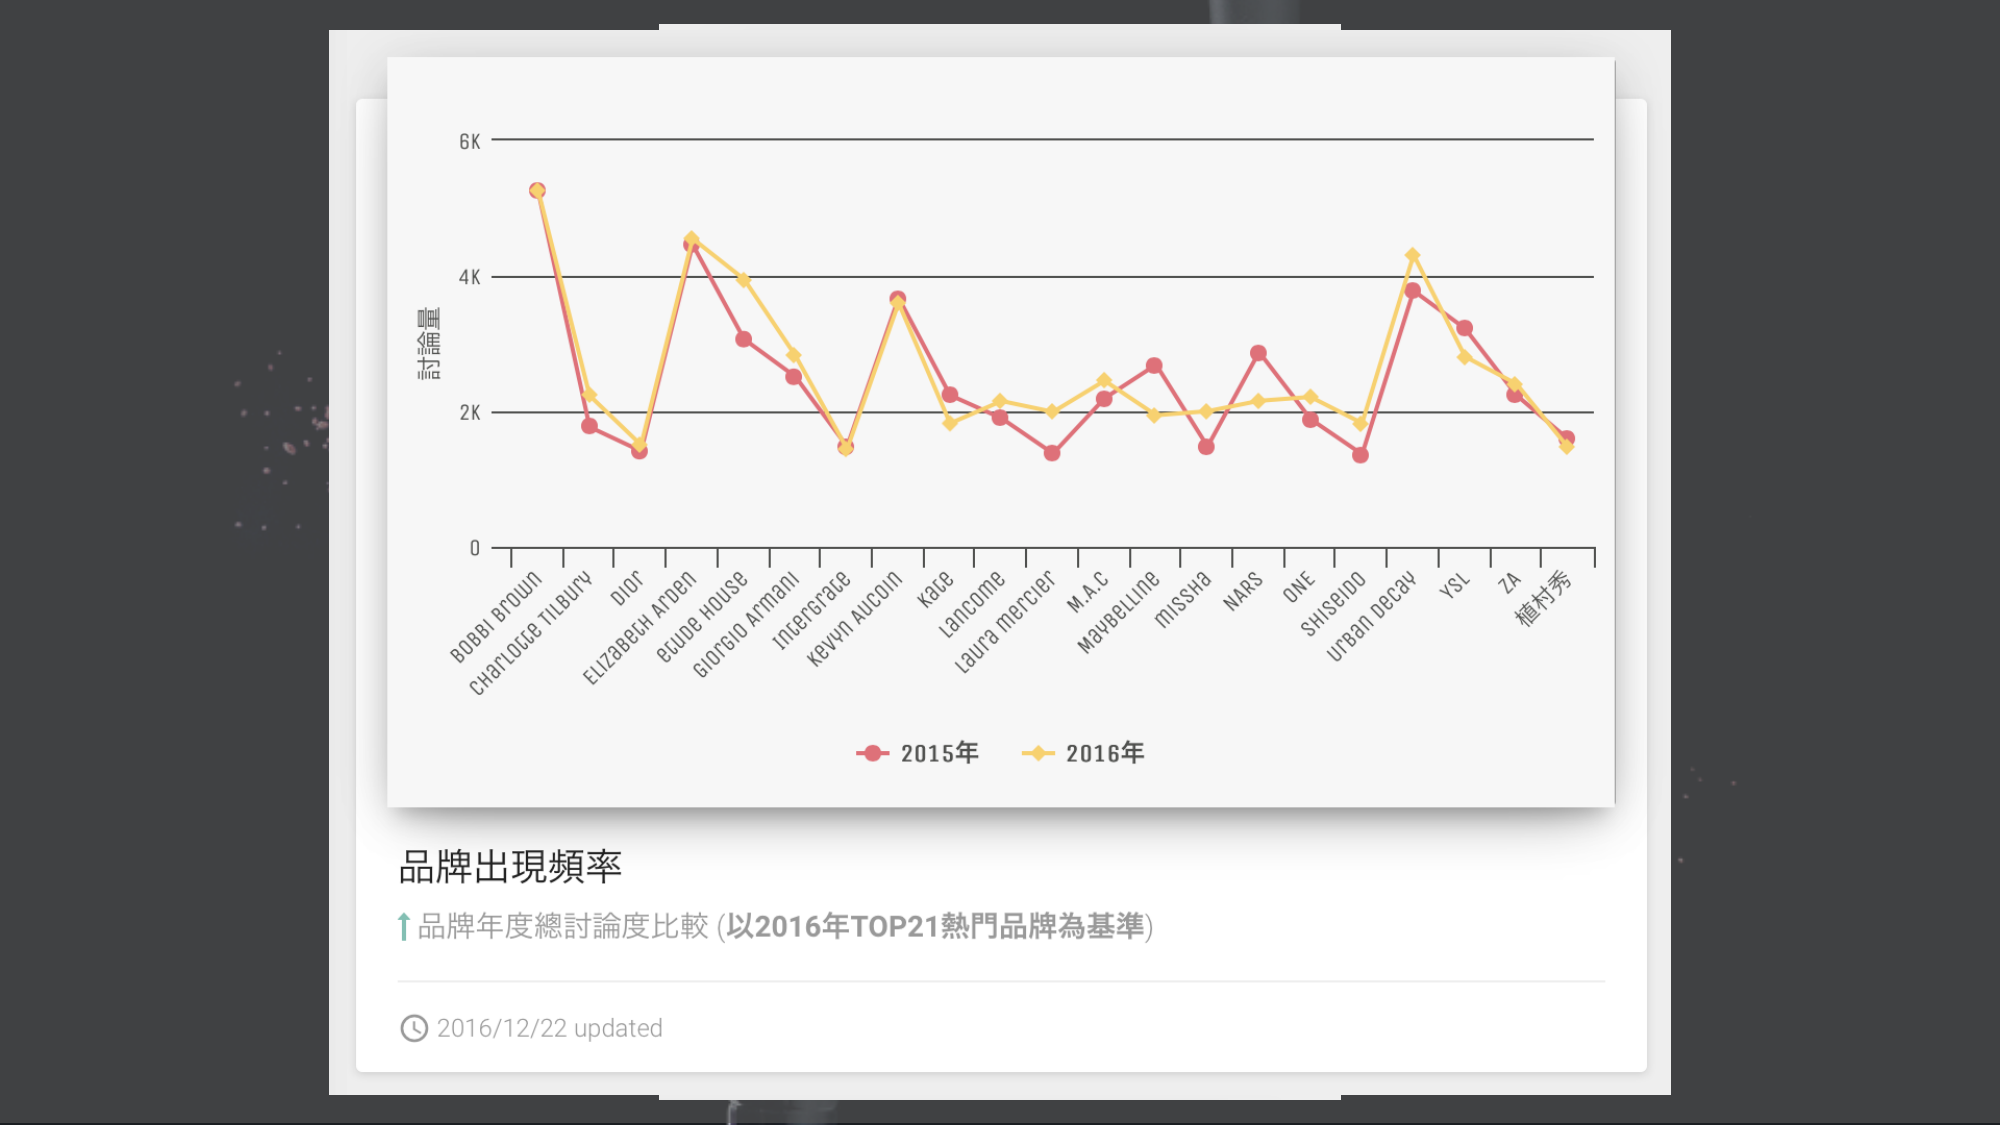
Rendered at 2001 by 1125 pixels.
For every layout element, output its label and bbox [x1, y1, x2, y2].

text_box [0, 0, 2000, 1123]
picture [329, 24, 1671, 1101]
